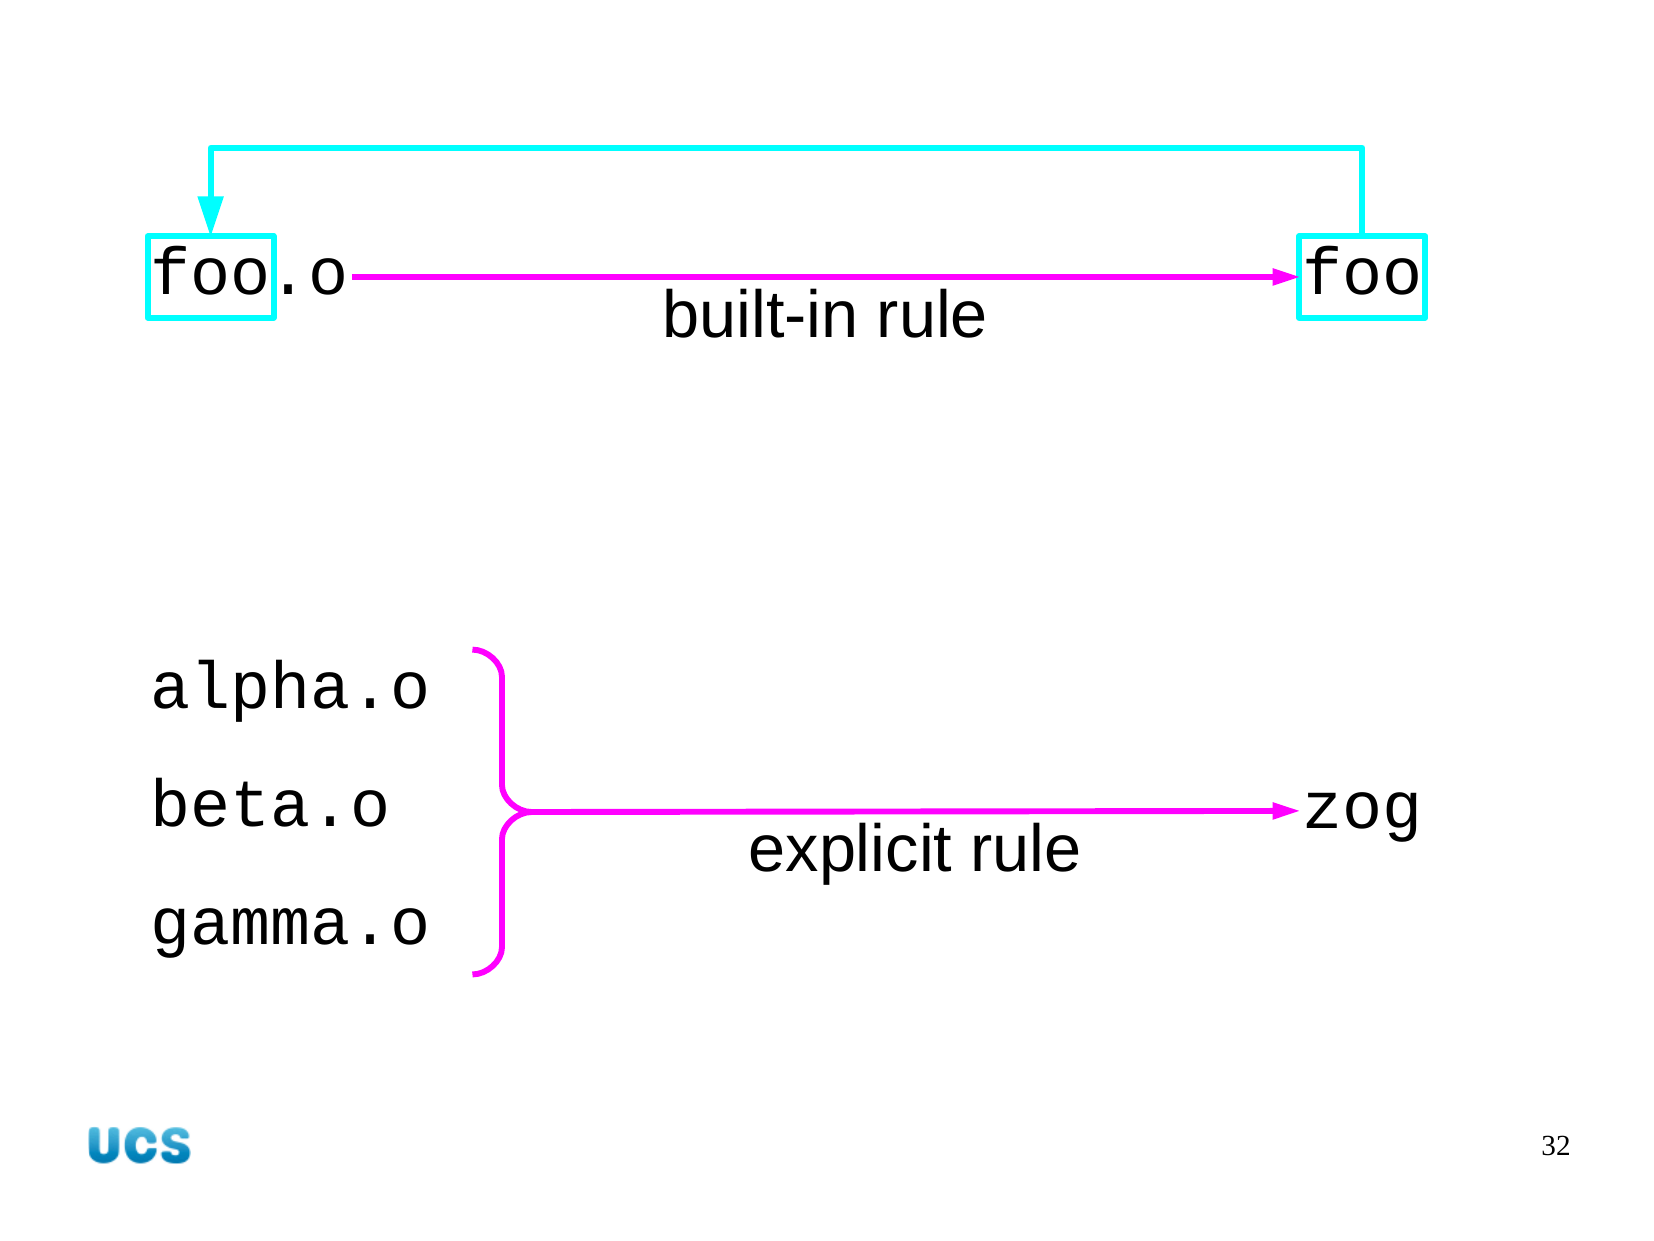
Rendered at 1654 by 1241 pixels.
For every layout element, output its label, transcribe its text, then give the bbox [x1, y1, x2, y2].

picture [88, 1126, 191, 1165]
text_box beta.o [147, 767, 394, 850]
text_box foo [1299, 236, 1426, 318]
text_box zog [1299, 770, 1426, 852]
text_box gamma.o [147, 885, 434, 968]
text_box alpha.o [147, 649, 434, 732]
text_box .o [265, 236, 352, 318]
text_box foo [147, 236, 265, 318]
